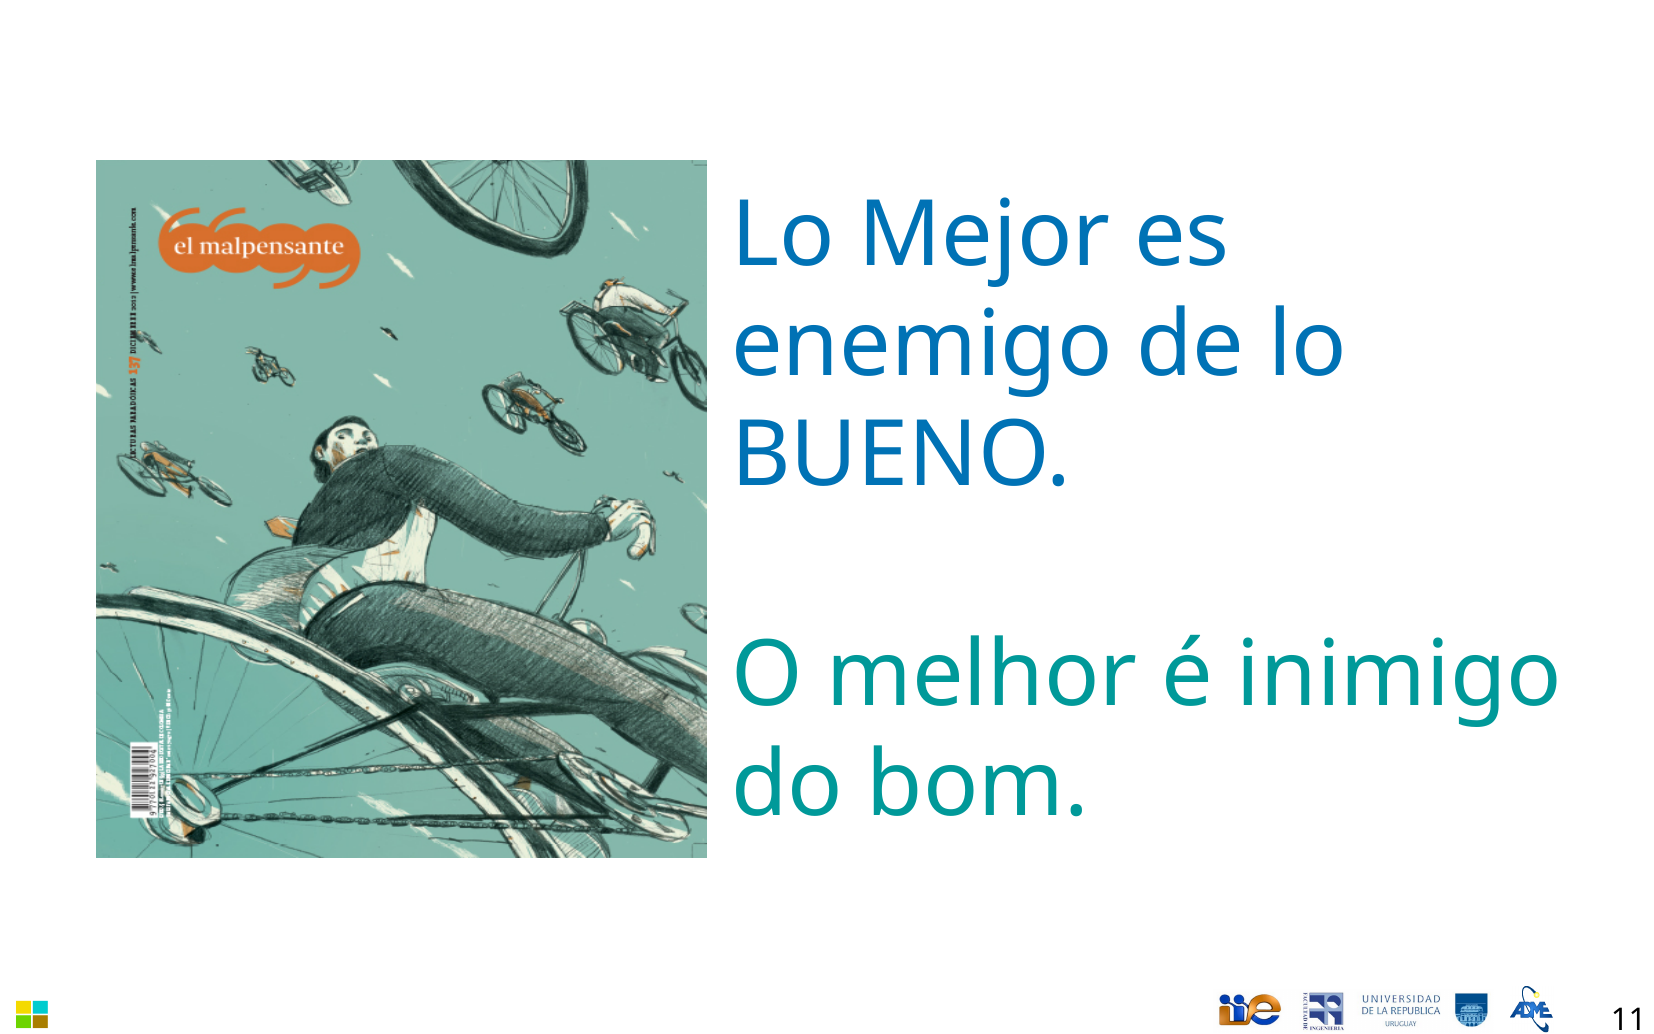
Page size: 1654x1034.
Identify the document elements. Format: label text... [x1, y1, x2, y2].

picture [15, 1000, 49, 1029]
picture [96, 160, 707, 858]
picture [1510, 986, 1554, 1033]
title Lo Mejor es enemigo de lo BUENO. O melhor é inimigo do bom. [716, 234, 1585, 774]
picture [1213, 989, 1491, 1033]
